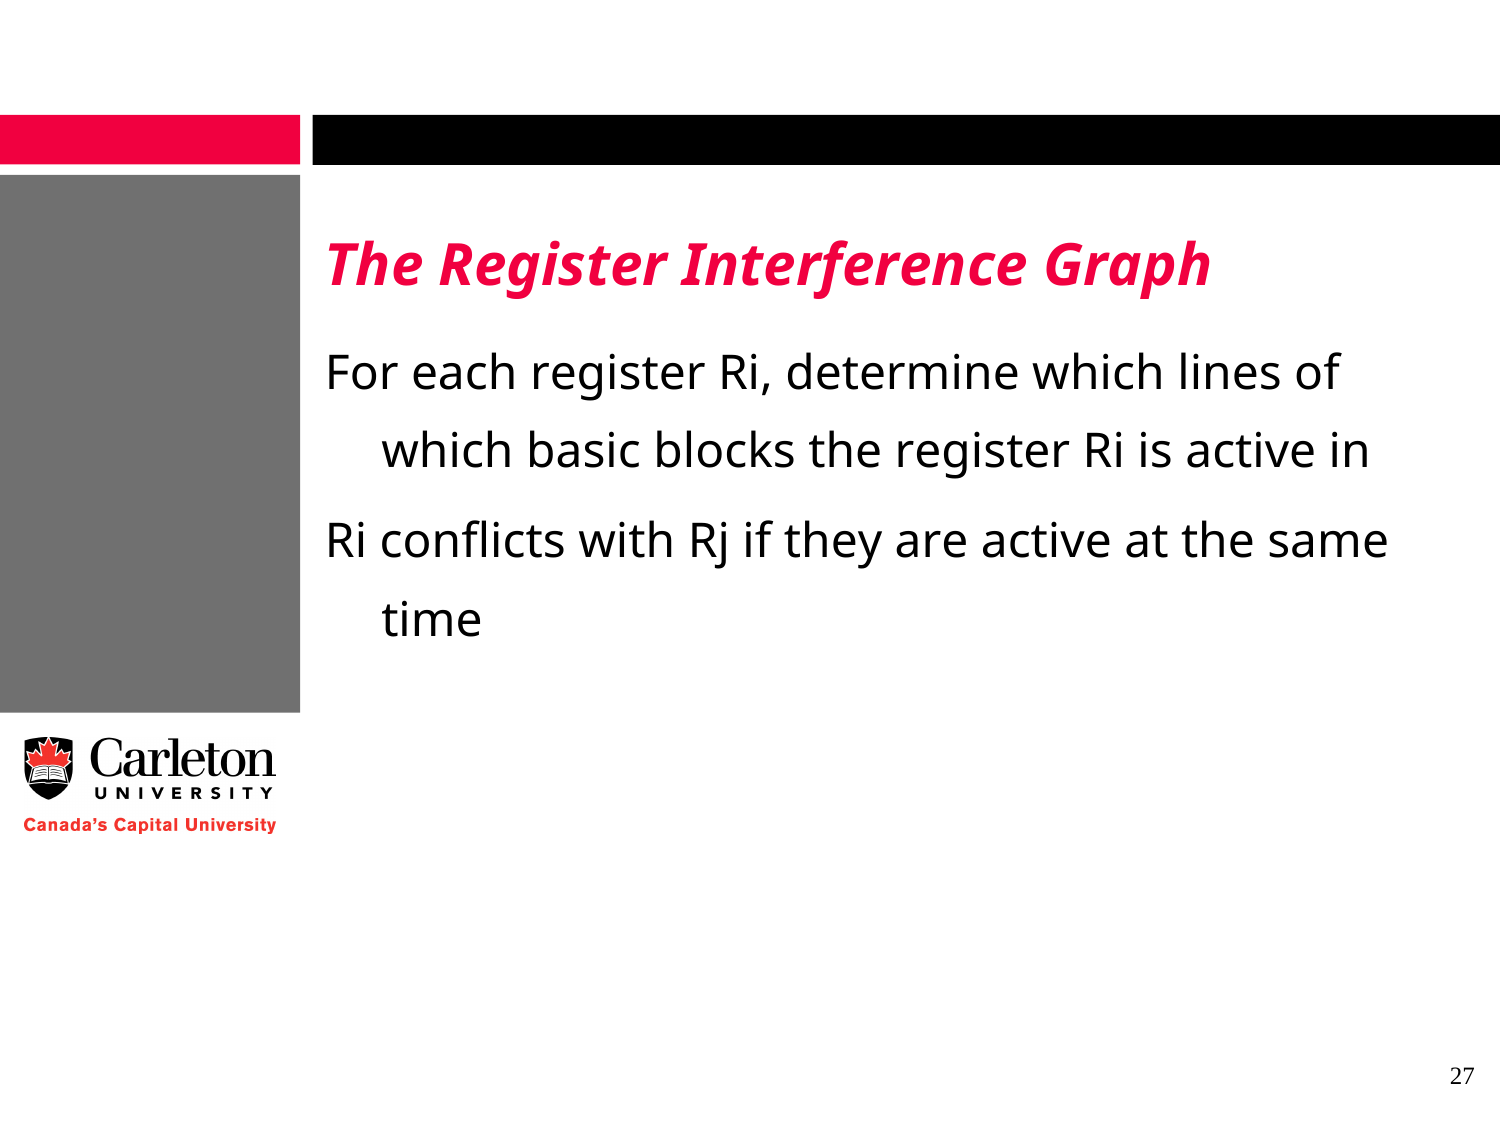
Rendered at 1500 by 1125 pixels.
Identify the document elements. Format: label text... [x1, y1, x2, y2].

title The Register Interference Graph [324, 194, 1450, 324]
picture [24, 737, 276, 834]
list For each register Ri, determine which lines of which basic blocks the register Ri is active in Ri conflicts with Rj if they are active at the same time [324, 324, 1450, 1036]
